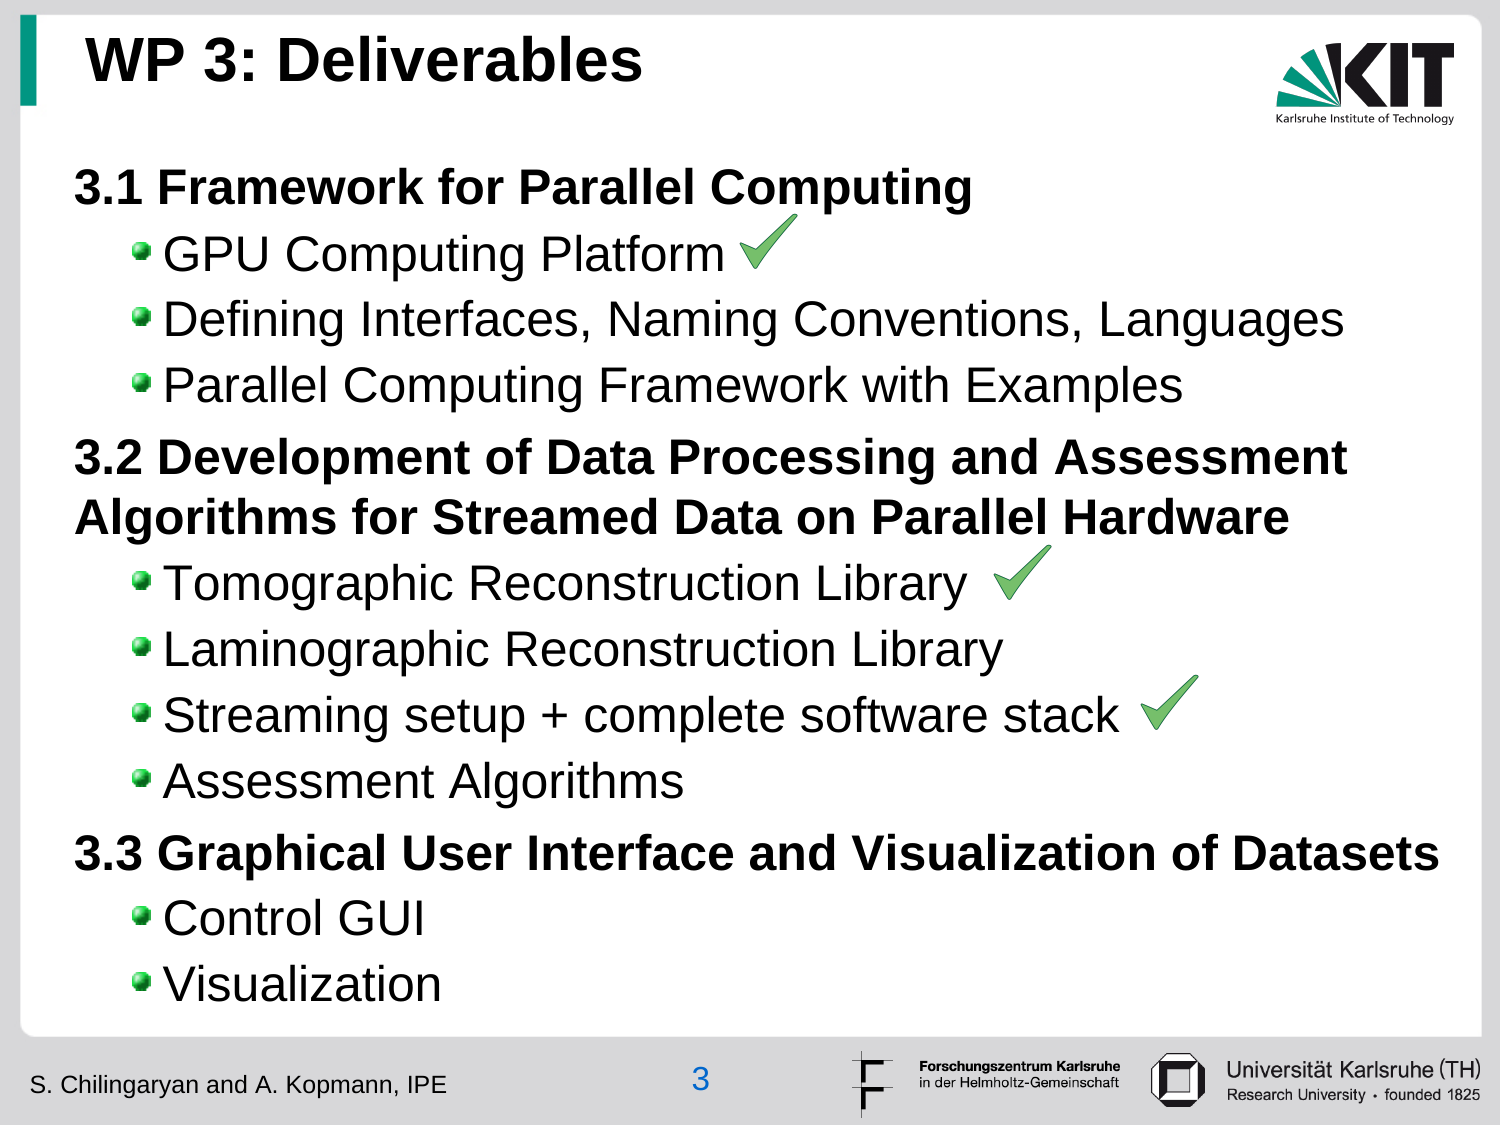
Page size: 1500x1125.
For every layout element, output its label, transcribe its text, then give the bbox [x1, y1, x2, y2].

picture [0, 0, 1500, 1125]
text_box 3.1 Framework for Parallel Computing GPU Computing Platform Defining Interfaces, Naming Conventions, Languages Parallel Computing Framework with Examples 3.2 Development of Data Processing and Assessment Algorithms for Streamed Data on Parallel Hardware Tomographic Reconstruction Library Laminographic Reconstruction Library Streaming setup + complete software stack Assessment Algorithms 3.3 Graphical User Interface and Visualization of Datasets Control GUI Visualization [59, 147, 1477, 1020]
title WP 3: Deliverables [85, 0, 1141, 125]
